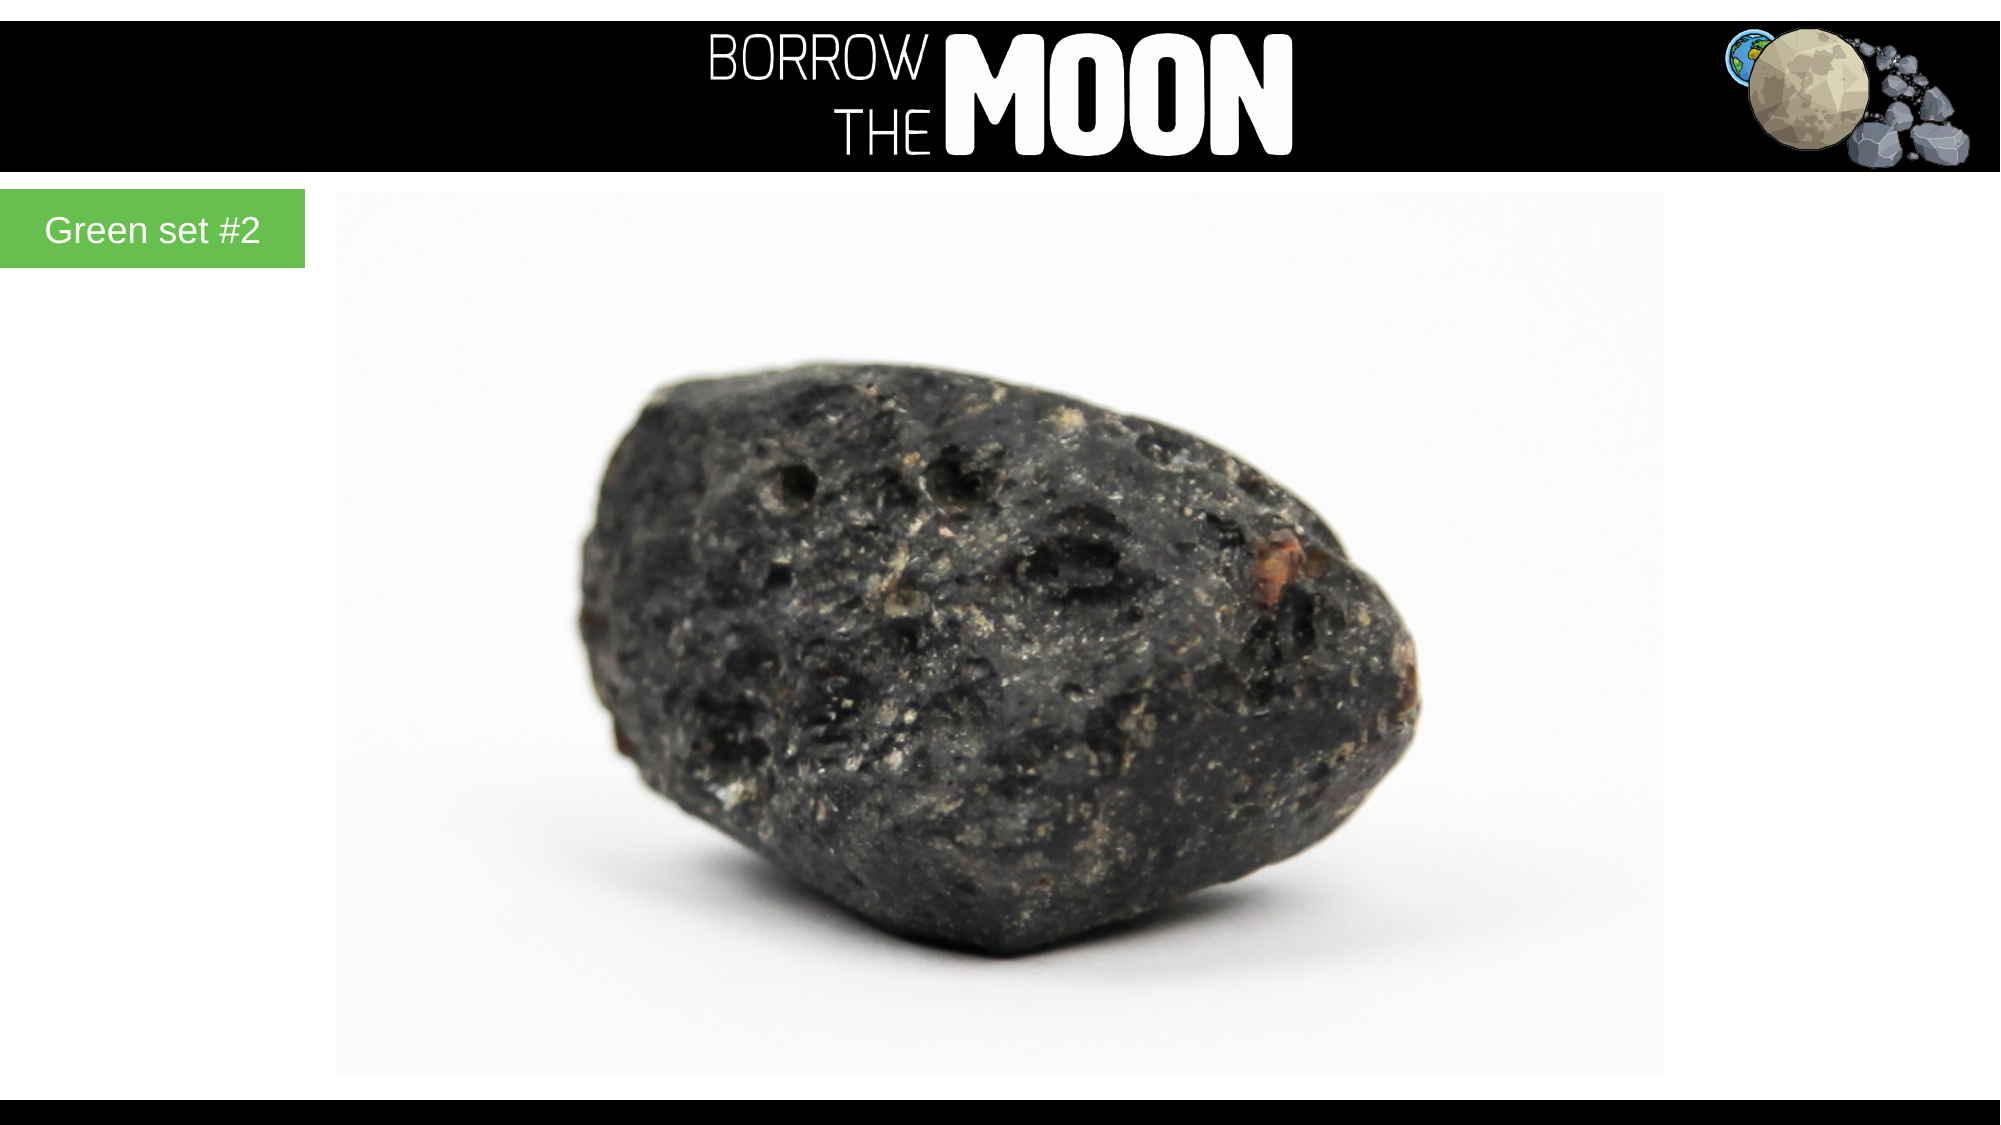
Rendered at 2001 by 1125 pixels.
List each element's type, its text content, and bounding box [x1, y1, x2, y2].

picture [336, 192, 1664, 1077]
text_box Green set #2 [0, 189, 305, 268]
